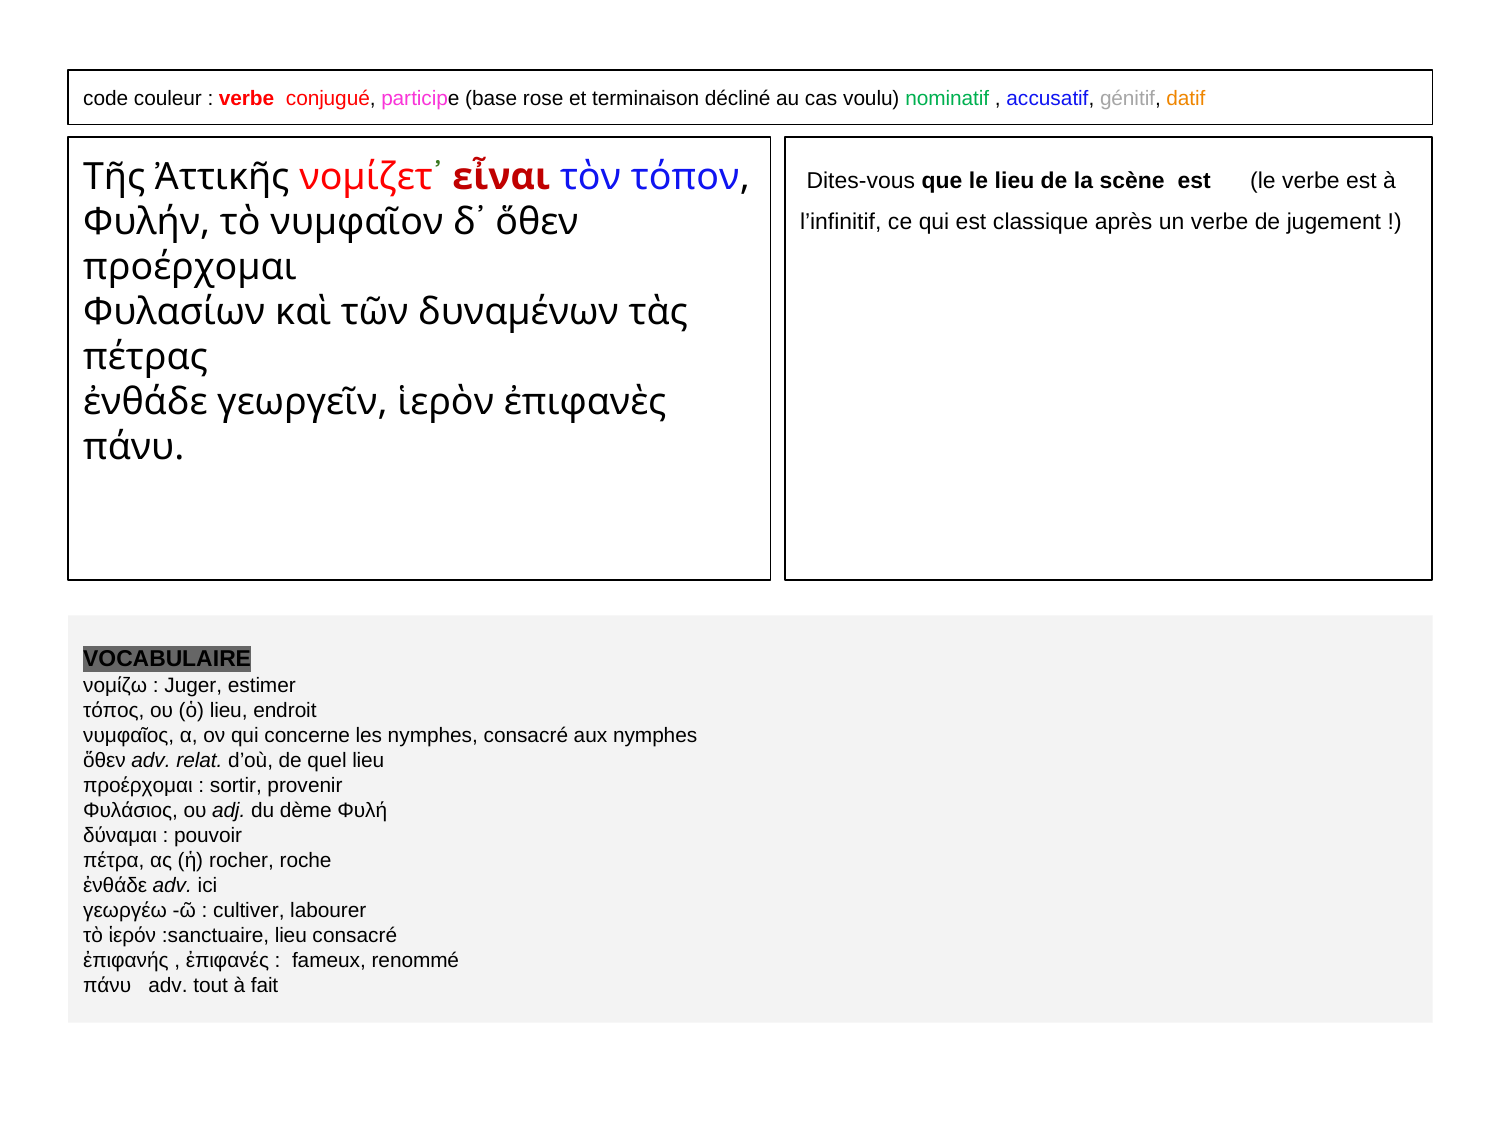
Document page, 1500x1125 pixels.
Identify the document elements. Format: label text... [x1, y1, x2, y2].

text_box Dites-vous que le lieu de la scène est (le verbe est à l’infinitif, ce qui est classique après un verbe de jugement !) [785, 136, 1432, 581]
text_box code couleur : verbe conjugué, participe (base rose et terminaison décliné au cas voulu) nominatif , accusatif, génitif, datif [68, 70, 1433, 125]
text_box VOCABULAIRE νομίζω : Juger, estimer τόπος, ου (ὁ) lieu, endroit νυμφαῖος, α, ον qui concerne les nymphes, consacré aux nymphes ὅθεν adv. relat. d’où, de quel lieu προέρχομαι : sortir, provenir Φυλάσιος, ου adj. du dème Φυλή δύναμαι : pouvoir πέτρα, ας (ἡ) rocher, roche ἐνθάδε adv. ici γεωργέω -ῶ : cultiver, labourer τὸ ἱερόν :sanctuaire, lieu consacré ἐπιφανής , ἐπιφανές : fameux, renommé πάνυ adv. tout à fait [68, 615, 1433, 1023]
text_box Τῆς Ἀττικῆς νομίζετ᾽ εἶναι τὸν τόπον, Φυλήν, τὸ νυμφαῖον δ᾽ ὅθεν προέρχομαι Φυλασίων καὶ τῶν δυναμένων τὰς πέτρας ἐνθάδε γεωργεῖν, ἱερὸν ἐπιφανὲς πάνυ. [68, 136, 771, 581]
